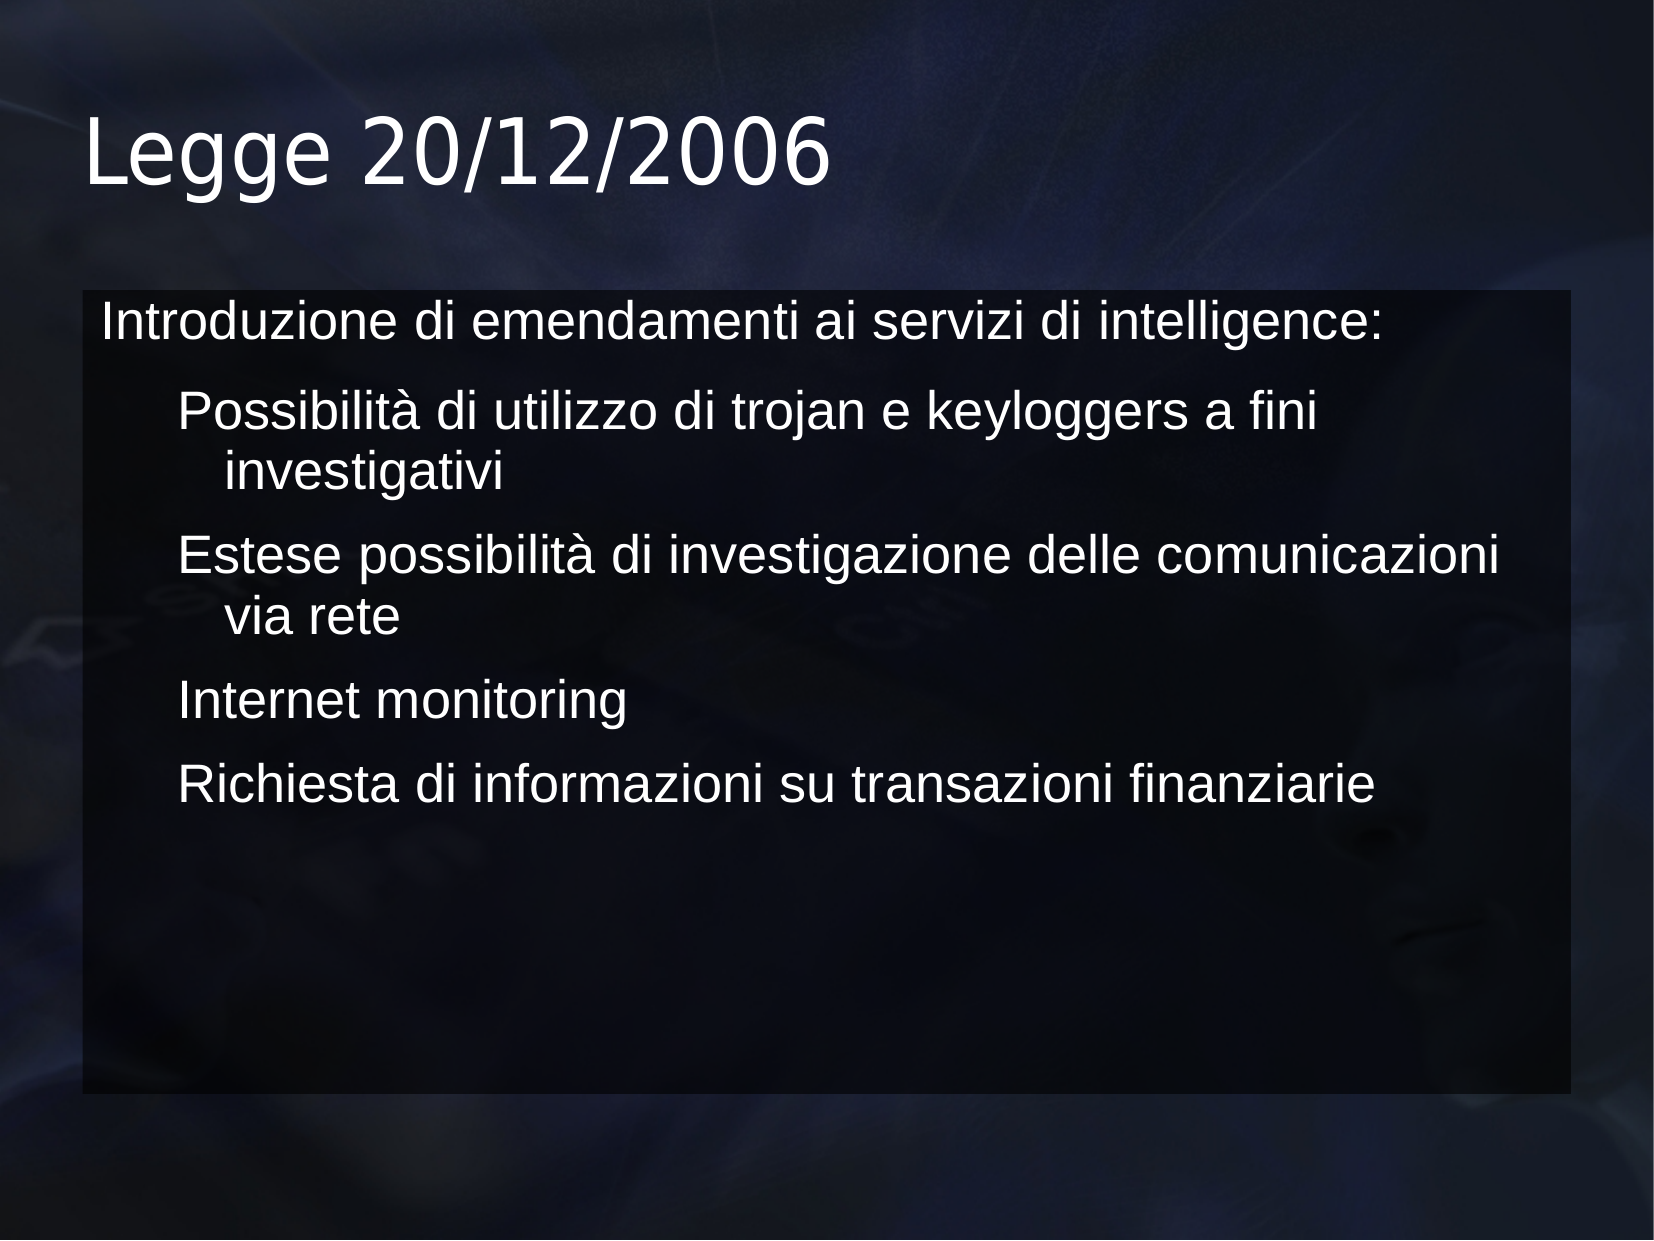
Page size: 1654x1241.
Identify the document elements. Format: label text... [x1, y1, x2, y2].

picture [0, 0, 1654, 1240]
list Introduzione di emendamenti ai servizi di intelligence: Possibilità di utilizzo di trojan e keyloggers a fini investigativi Estese possibilità di investigazione delle comunicazioni via rete Internet monitoring Richiesta di informazioni su transazioni finanziarie [82, 290, 1571, 1094]
title Legge 20/12/2006 [82, 49, 1571, 257]
